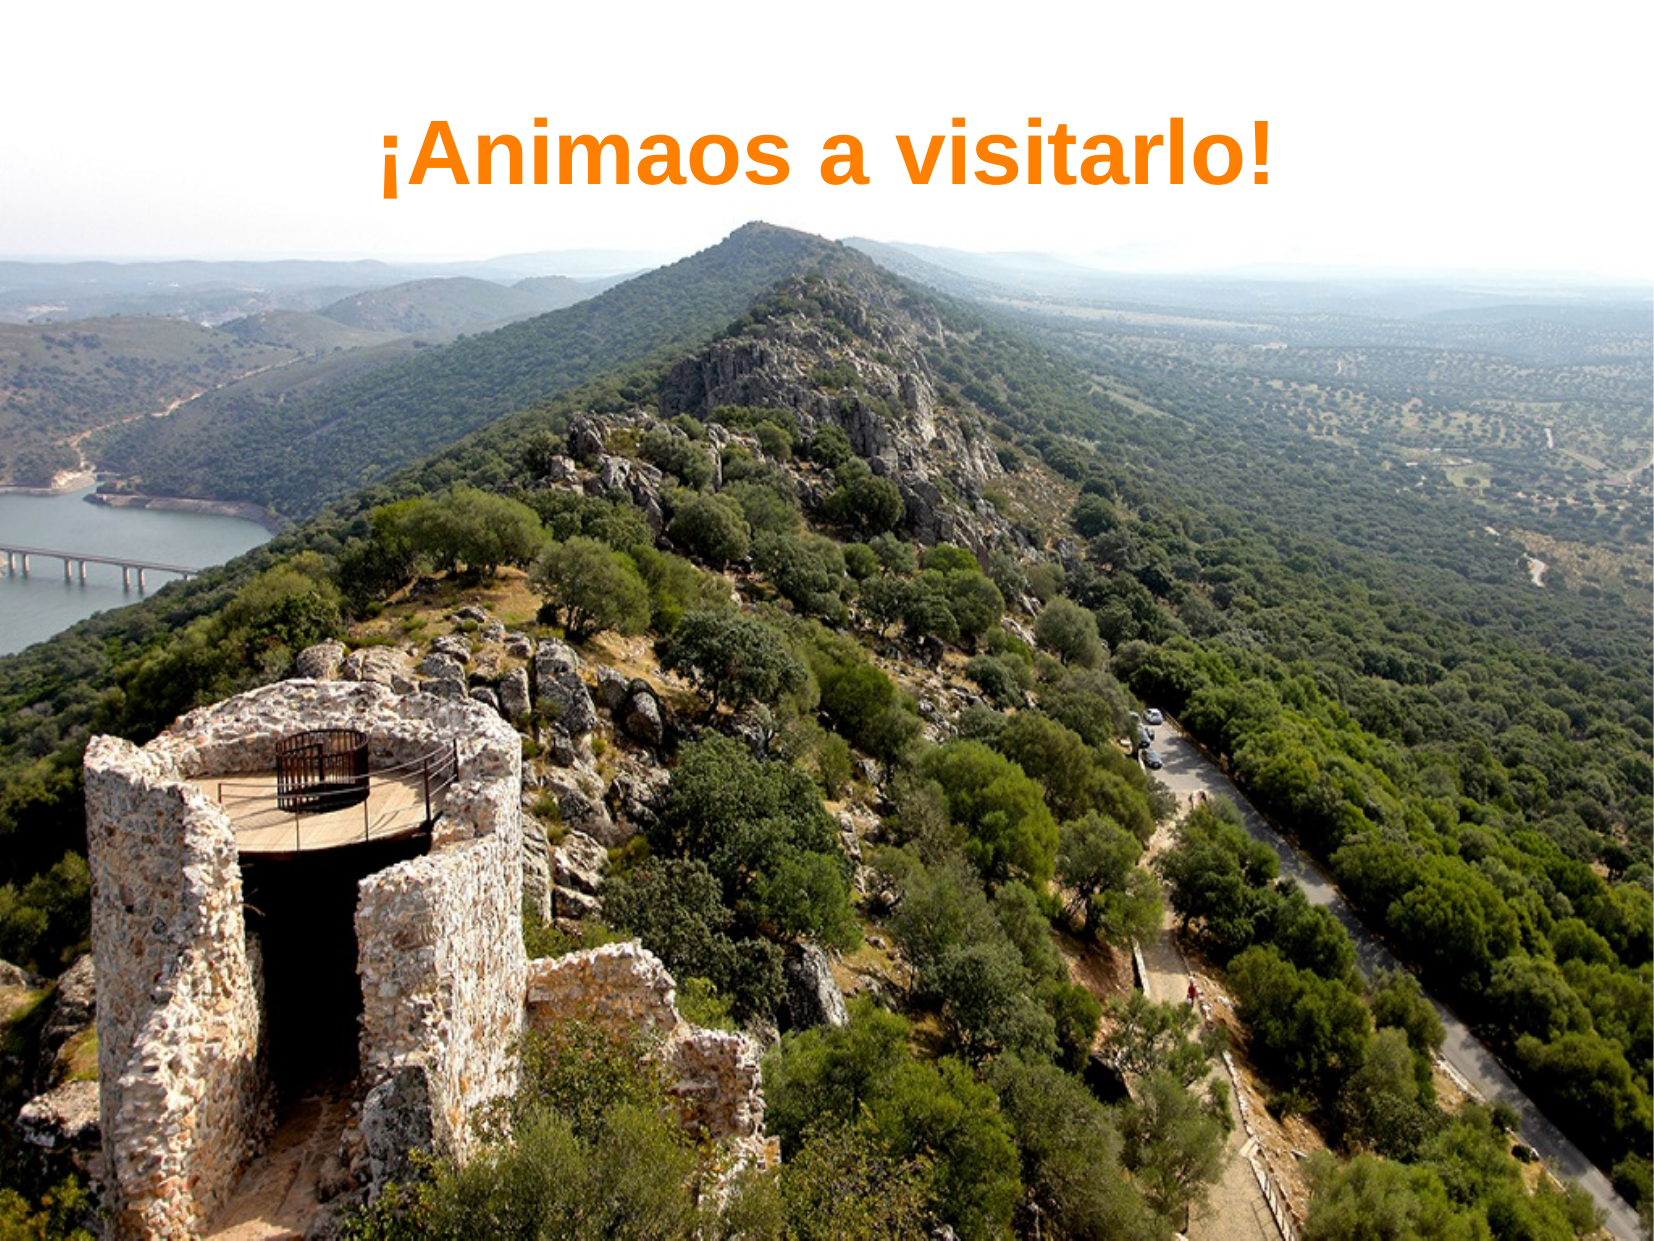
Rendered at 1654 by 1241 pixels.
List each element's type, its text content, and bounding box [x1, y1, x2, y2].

title ¡Animaos a visitarlo! [82, 49, 1571, 257]
picture [0, 0, 1654, 1241]
